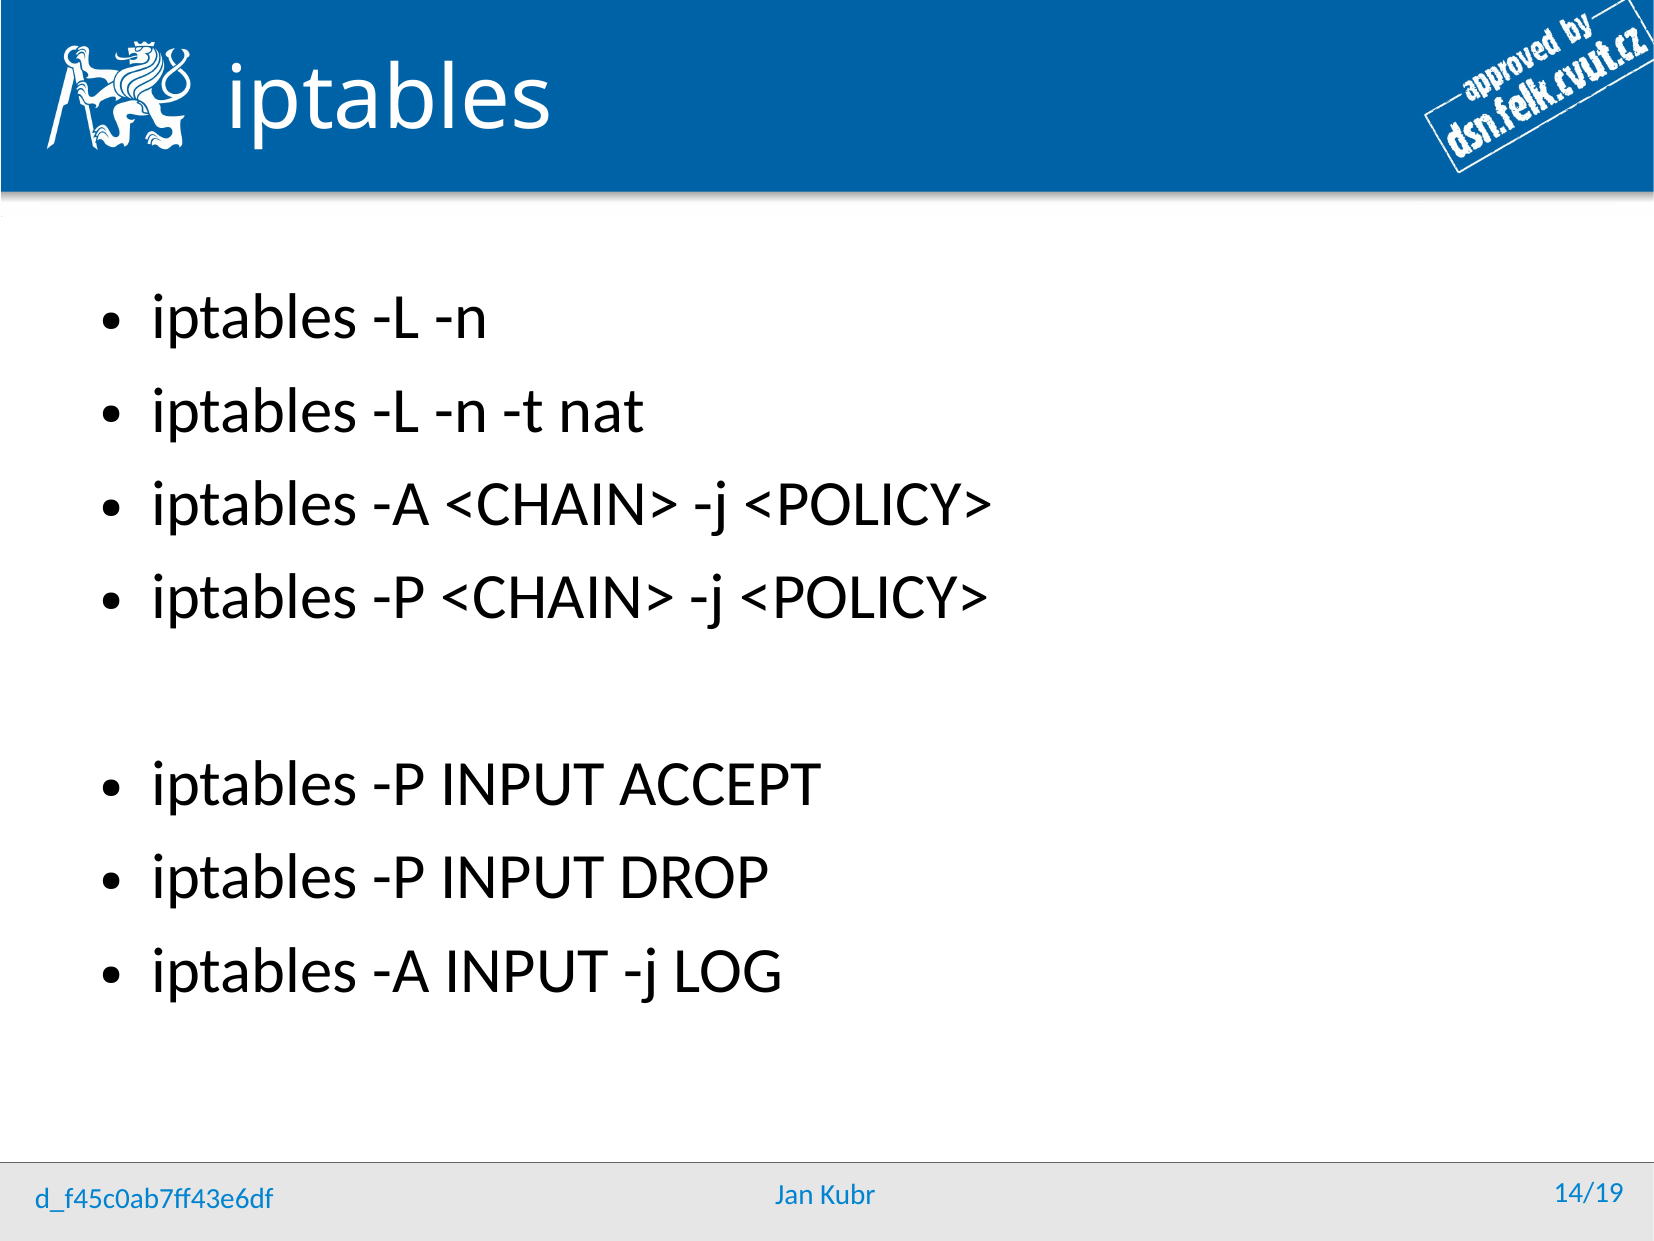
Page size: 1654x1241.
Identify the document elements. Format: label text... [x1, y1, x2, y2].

title iptables [225, 0, 1426, 188]
picture [1, 0, 1654, 217]
list iptables -L -n iptables -L -n -t nat iptables -A <CHAIN> -j <POLICY> iptables -P <CHAIN> -j <POLICY> iptables -P INPUT ACCEPT iptables -P INPUT DROP iptables -A INPUT -j LOG [82, 290, 1571, 1010]
